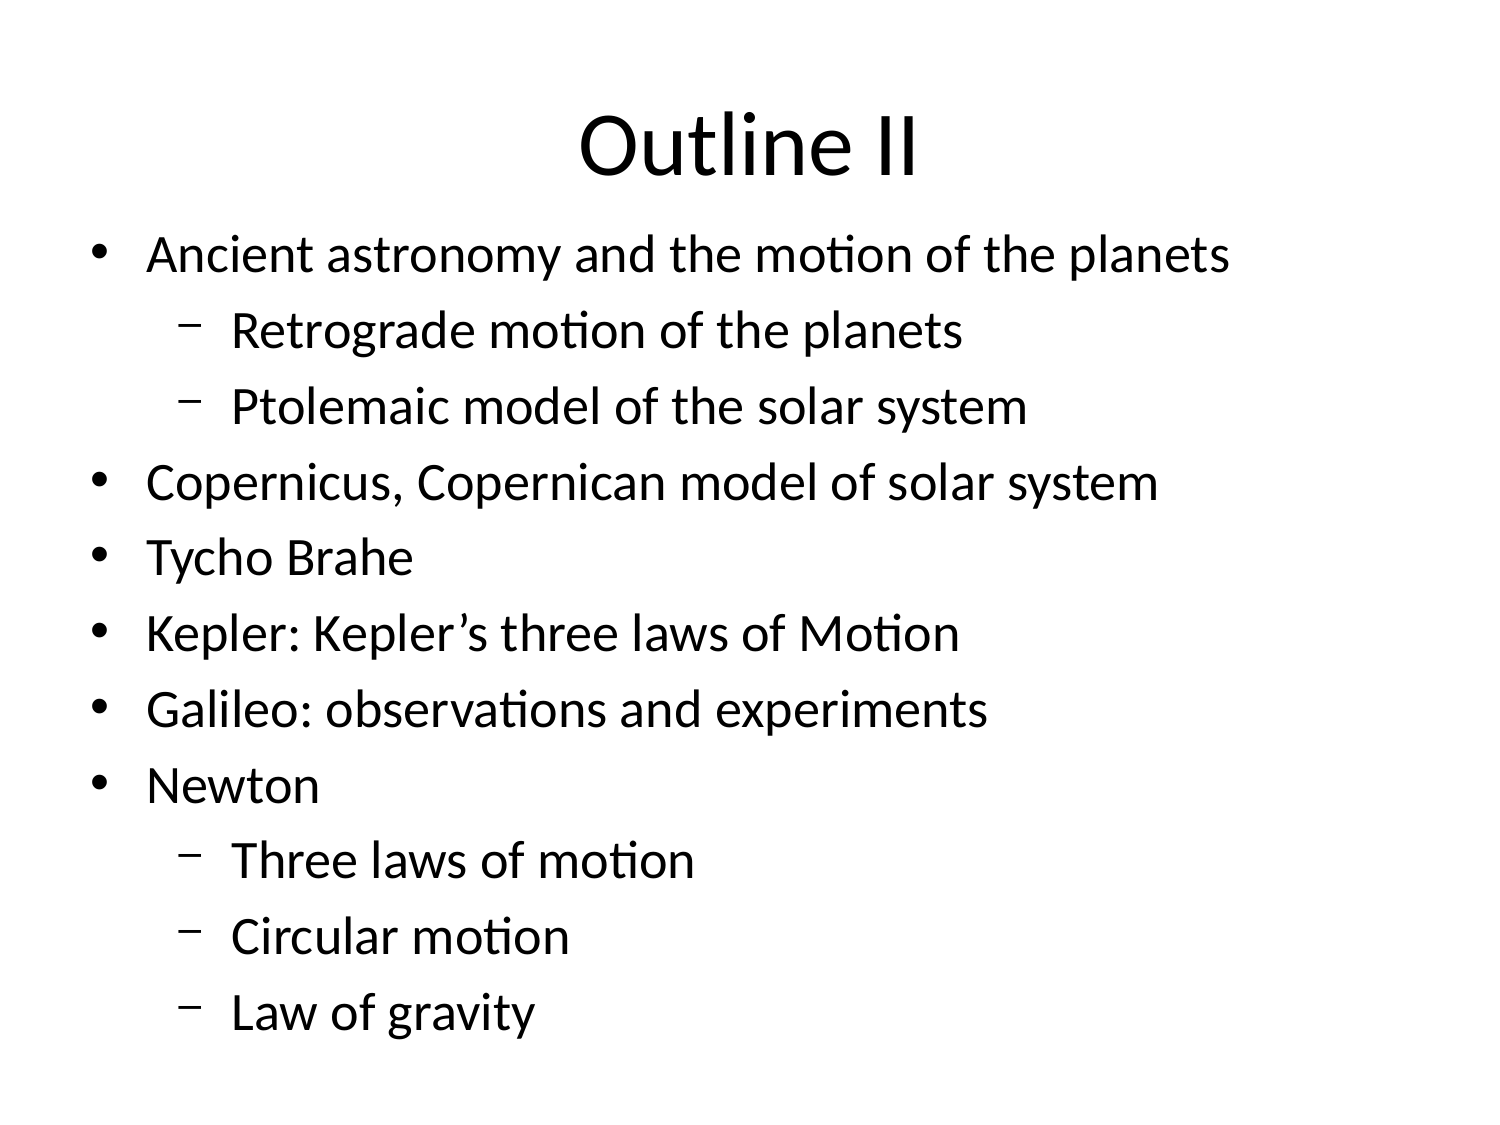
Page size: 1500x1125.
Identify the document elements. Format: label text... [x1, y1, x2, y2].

title Outline II [75, 45, 1425, 211]
list Ancient astronomy and the motion of the planets Retrograde motion of the planets Ptolemaic model of the solar system Copernicus, Copernican model of solar system Tycho Brahe Kepler: Kepler’s three laws of Motion Galileo: observations and experiments Newton Three laws of motion Circular motion Law of gravity [75, 211, 1425, 1055]
